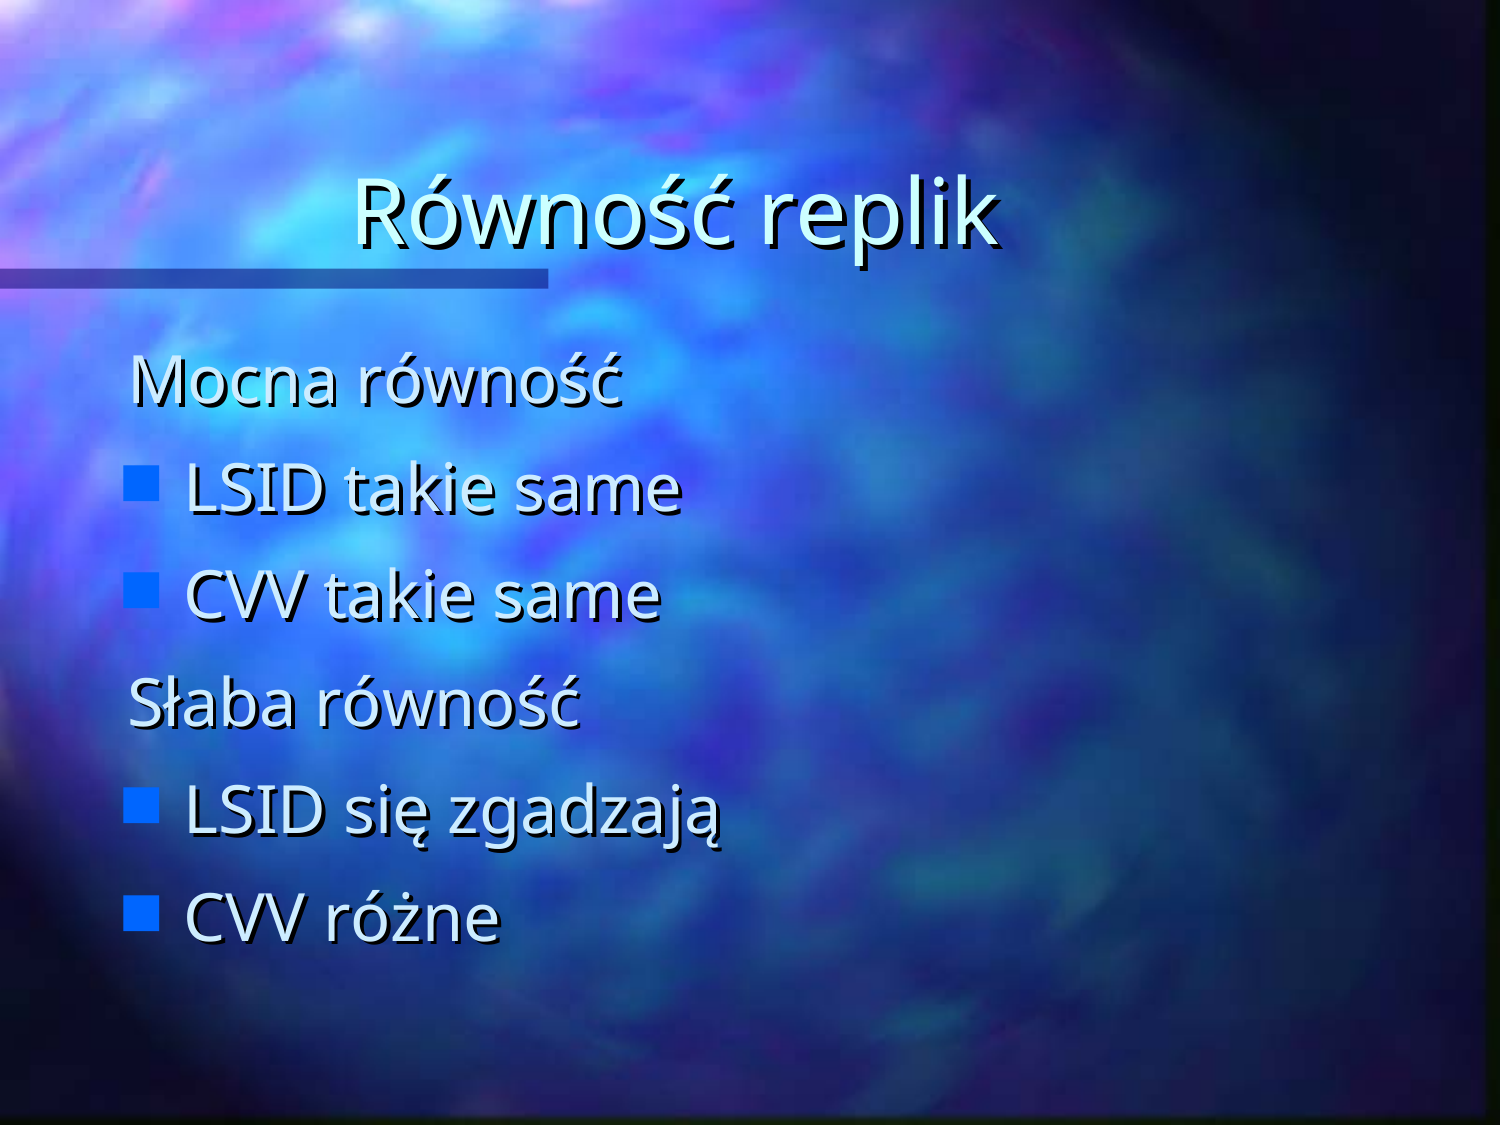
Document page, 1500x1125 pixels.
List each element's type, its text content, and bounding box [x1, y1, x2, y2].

title Równość replik [37, 74, 1313, 275]
list Mocna równość LSID takie same CVV takie same Słaba równość LSID się zgadzają CVV różne [112, 324, 1388, 1001]
picture [0, 0, 1500, 1125]
